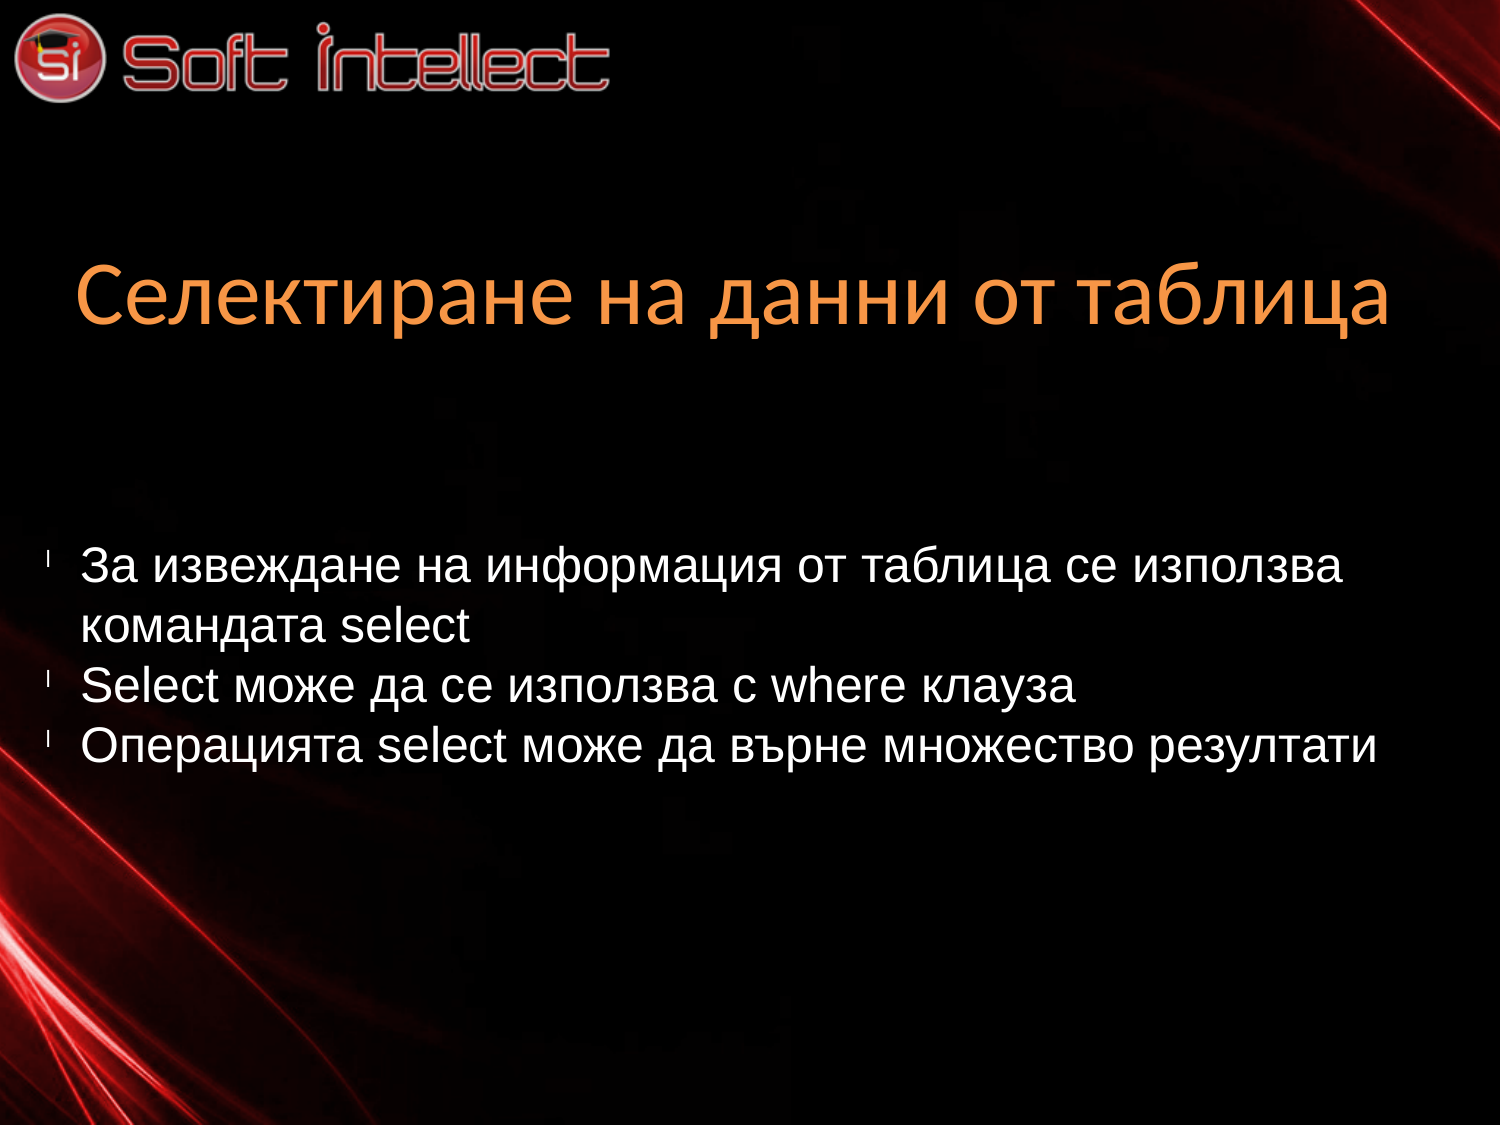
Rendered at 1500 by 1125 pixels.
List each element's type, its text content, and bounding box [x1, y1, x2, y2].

text_box Селектиране на данни от таблица [60, 194, 1410, 382]
picture [0, 0, 1500, 1125]
text_box За извеждане на информация от таблица се използва командата select Select може да се използва с where клауза Операцията select може да върне множество резултати [30, 524, 1440, 765]
